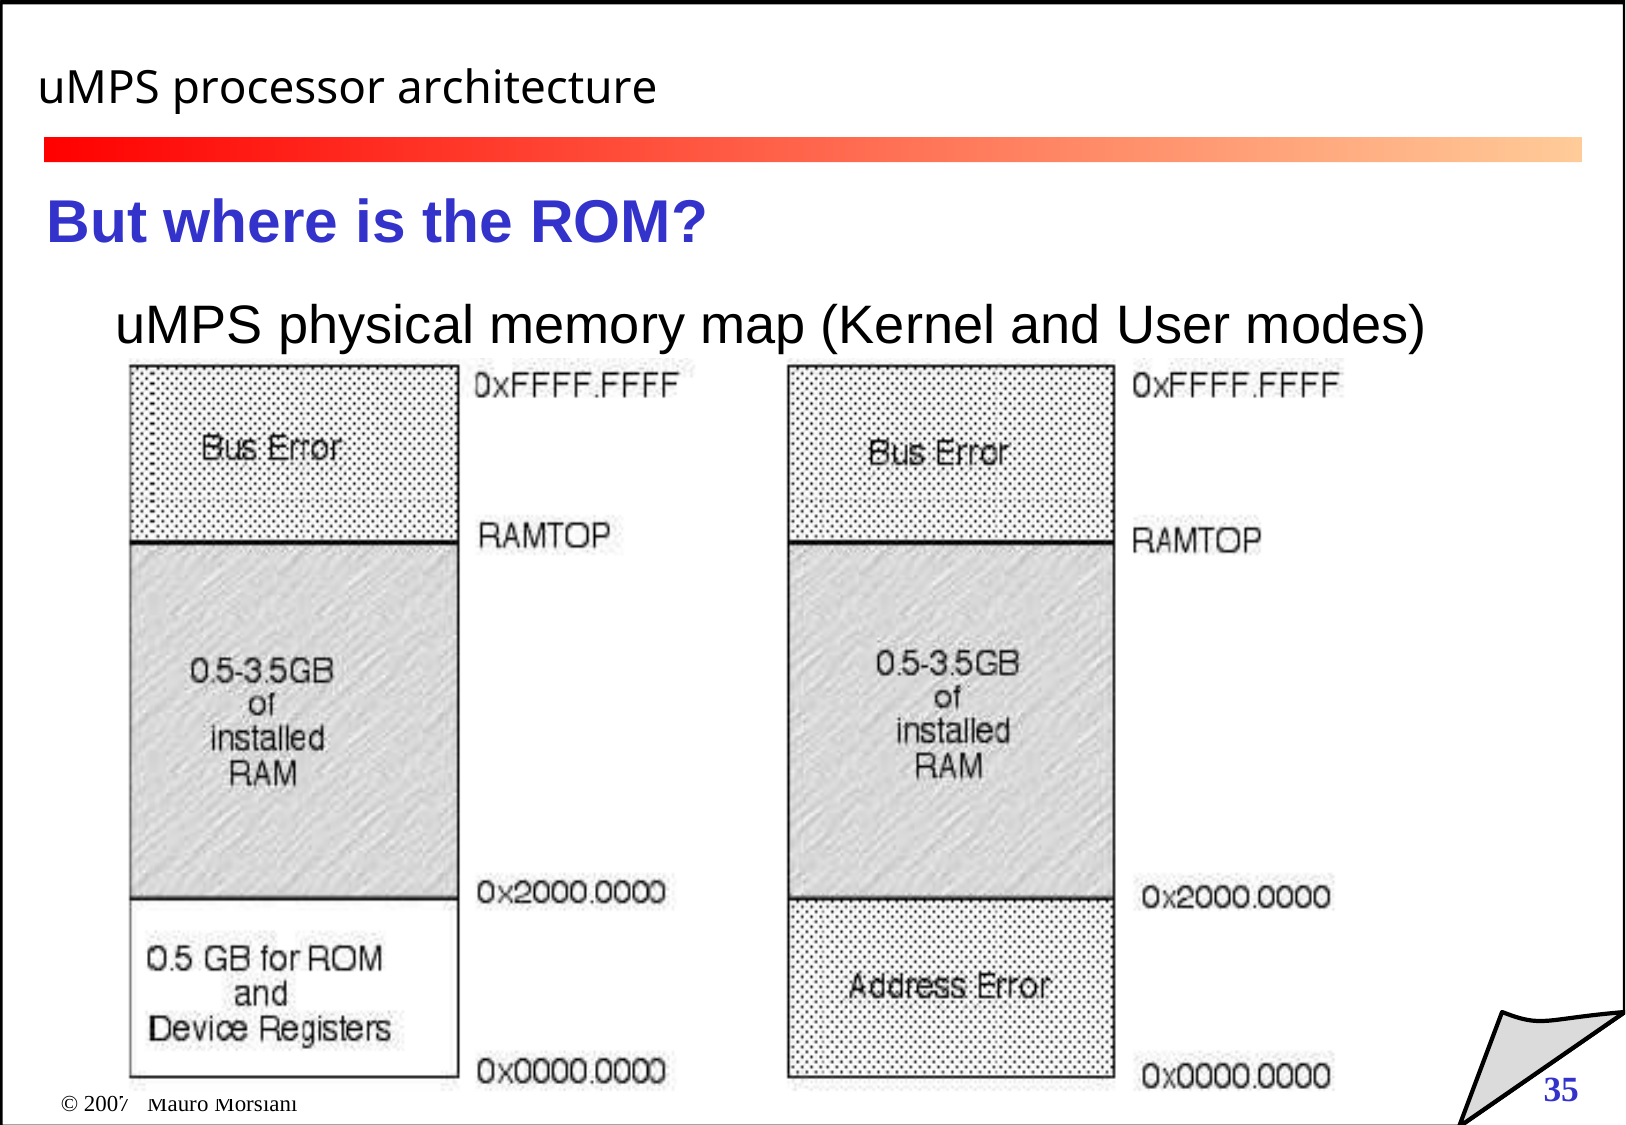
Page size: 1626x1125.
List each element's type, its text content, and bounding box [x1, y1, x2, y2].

list But where is the ROM? uMPS physical memory map (Kernel and User modes) [46, 187, 1549, 713]
picture [123, 713, 1349, 1099]
title uMPS processor architecture [37, 44, 1587, 130]
